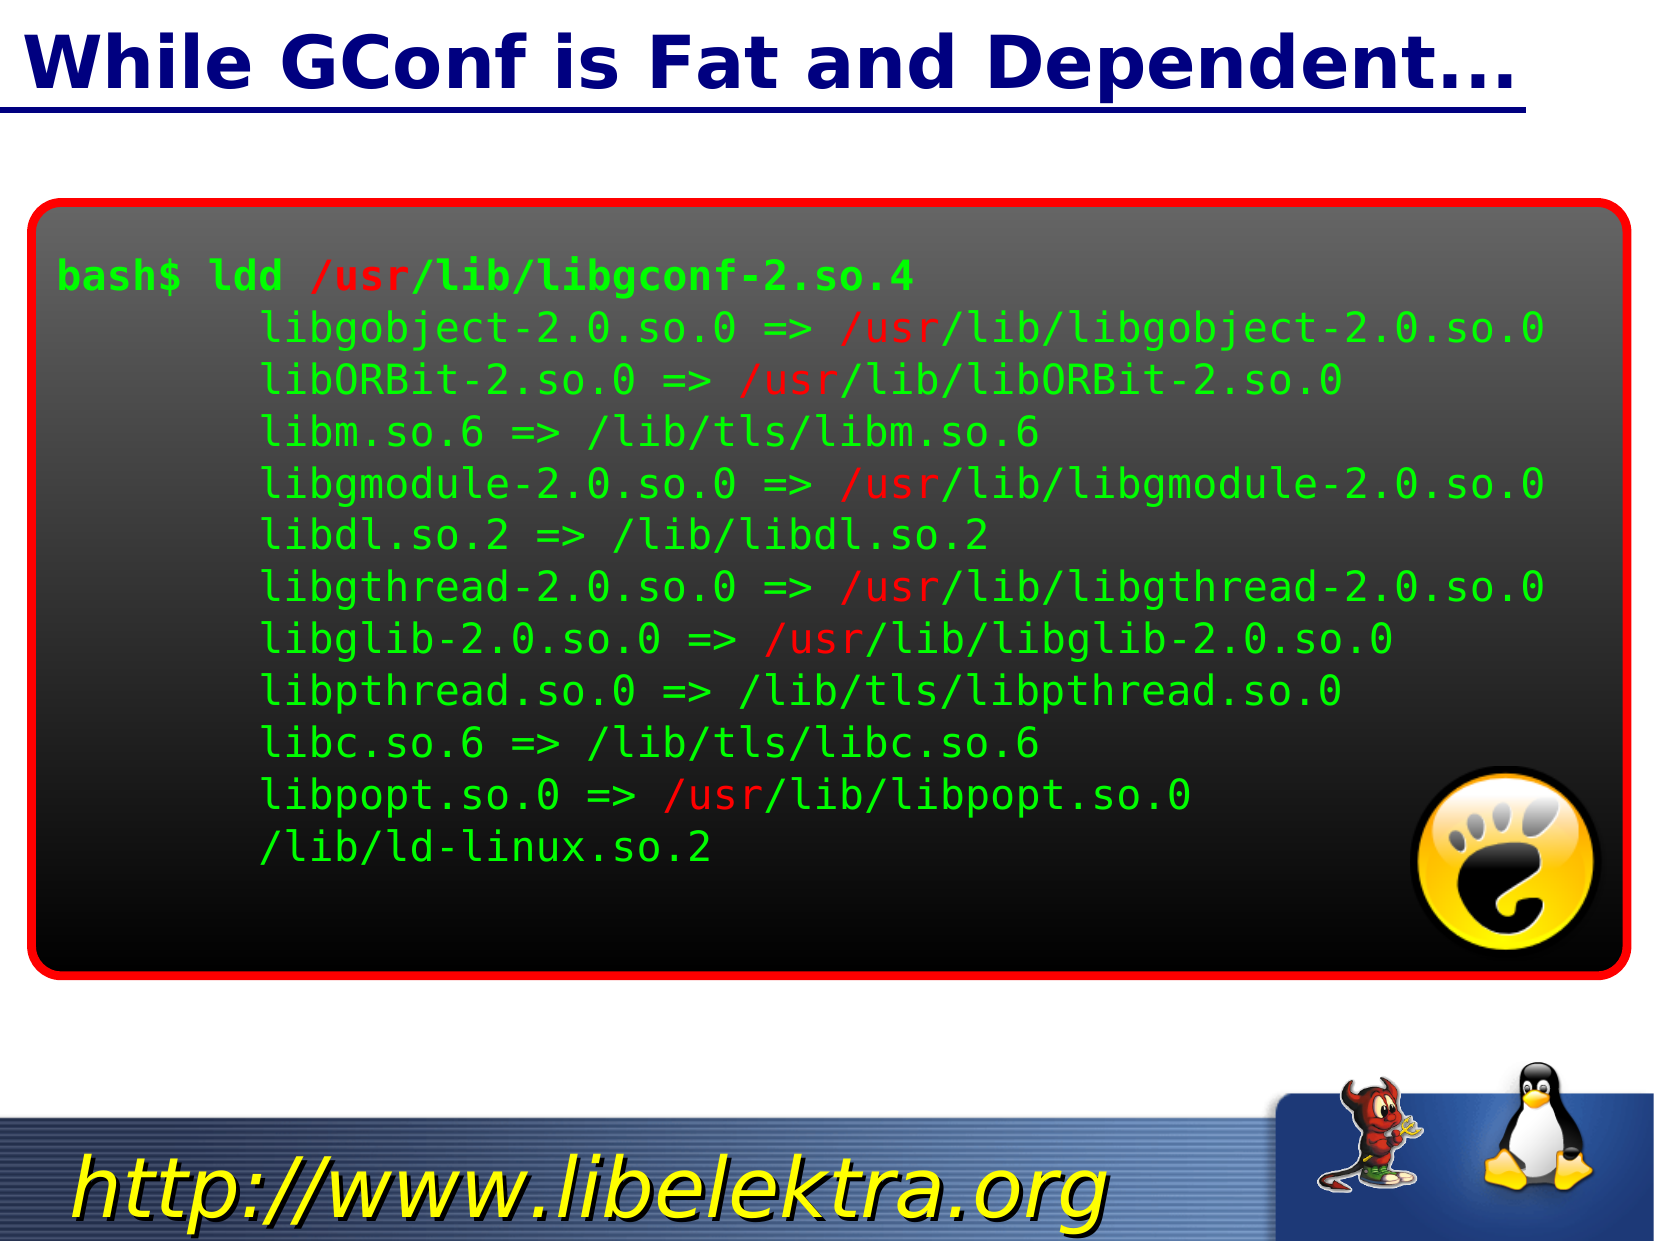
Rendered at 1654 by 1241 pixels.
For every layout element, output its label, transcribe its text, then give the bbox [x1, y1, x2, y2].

text_box bash$ ldd /usr/lib/libgconf-2.so.4 libgobject-2.0.so.0 => /usr/lib/libgobject-2.0.so.0 libORBit-2.so.0 => /usr/lib/libORBit-2.so.0 libm.so.6 => /lib/tls/libm.so.6 libgmodule-2.0.so.0 => /usr/lib/libgmodule-2.0.so.0 libdl.so.2 => /lib/libdl.so.2 libgthread-2.0.so.0 => /usr/lib/libgthread-2.0.so.0 libglib-2.0.so.0 => /usr/lib/libglib-2.0.so.0 libpthread.so.0 => /lib/tls/libpthread.so.0 libc.so.6 => /lib/tls/libc.so.6 libpopt.so.0 => /usr/lib/libpopt.so.0 /lib/ld-linux.so.2 [56, 236, 1597, 936]
text_box [31, 202, 1627, 976]
picture [0, 1061, 1654, 1241]
text_box While GConf is Fat and Dependent... [22, 14, 1611, 111]
picture [1410, 766, 1607, 961]
